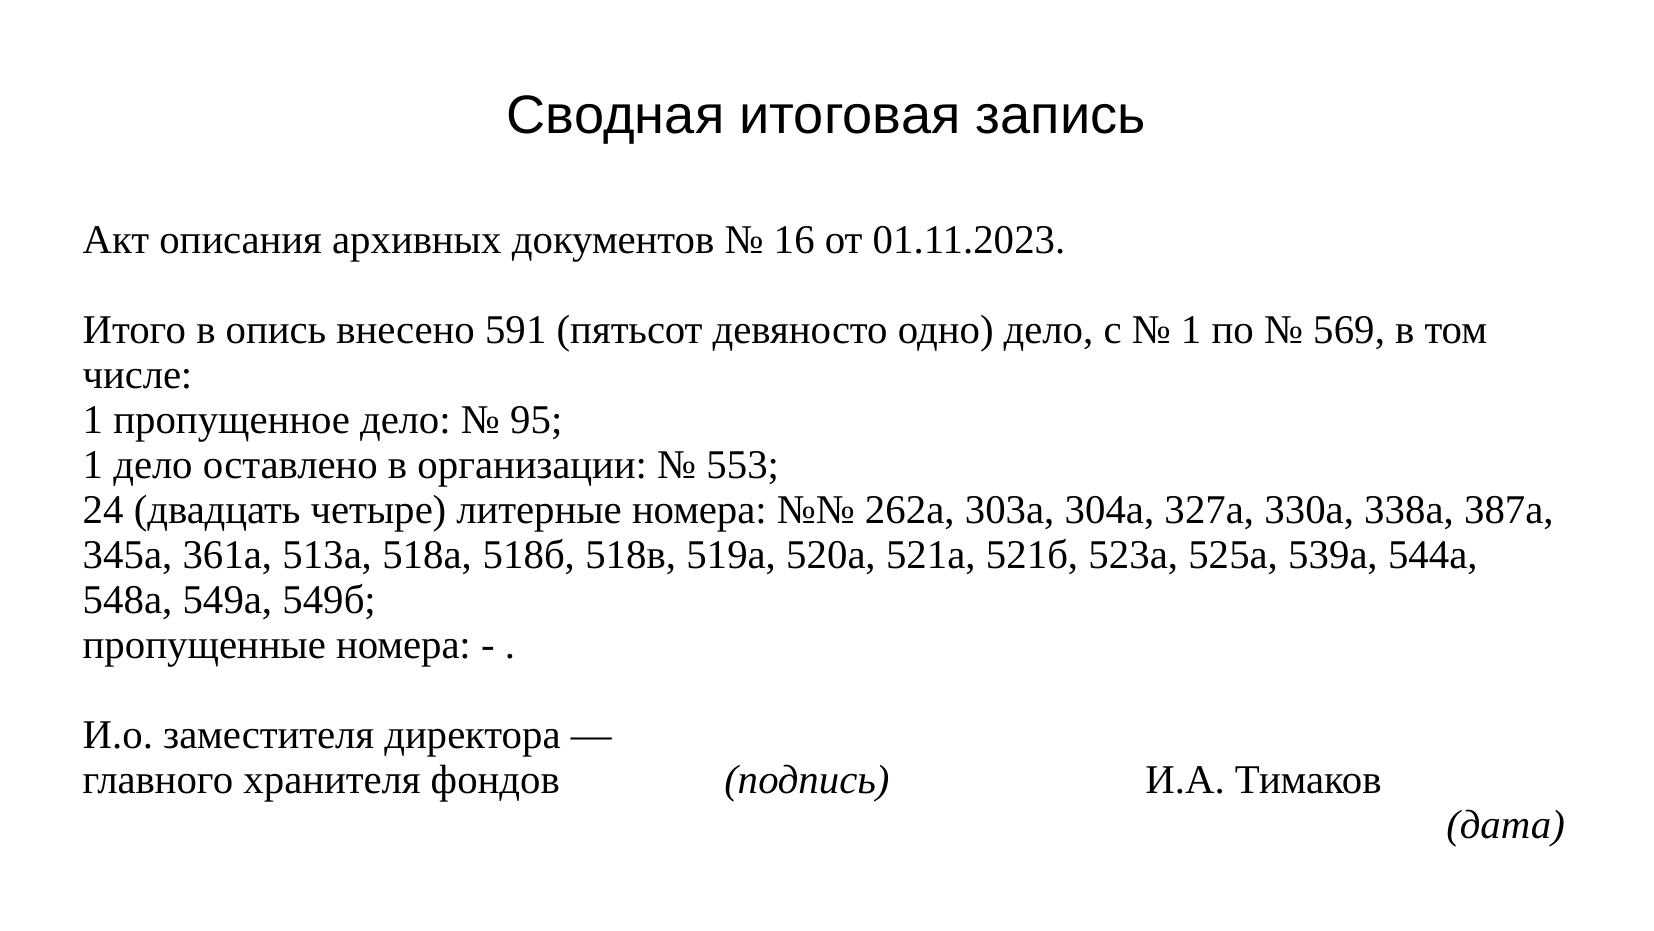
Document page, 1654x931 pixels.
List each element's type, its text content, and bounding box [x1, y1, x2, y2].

title Сводная итоговая запись [82, 37, 1571, 193]
list Акт описания архивных документов № 16 от 01.11.2023. Итого в опись внесено 591 (пятьсот девяносто одно) дело, с № 1 по № 569, в том числе: 1 пропущенное дело: № 95; 1 дело оставлено в организации: № 553; 24 (двадцать четыре) литерные номера: №№ 262а, 303а, 304а, 327а, 330а, 338а, 387а, 345а, 361а, 513а, 518а, 518б, 518в, 519а, 520а, 521а, 521б, 523а, 525а, 539а, 544а, 548а, 549а, 549б; пропущенные номера: - . И.о. заместителя директора — главного хранителя фондов (подпись) И.А. Тимаков (дата) [82, 217, 1565, 857]
